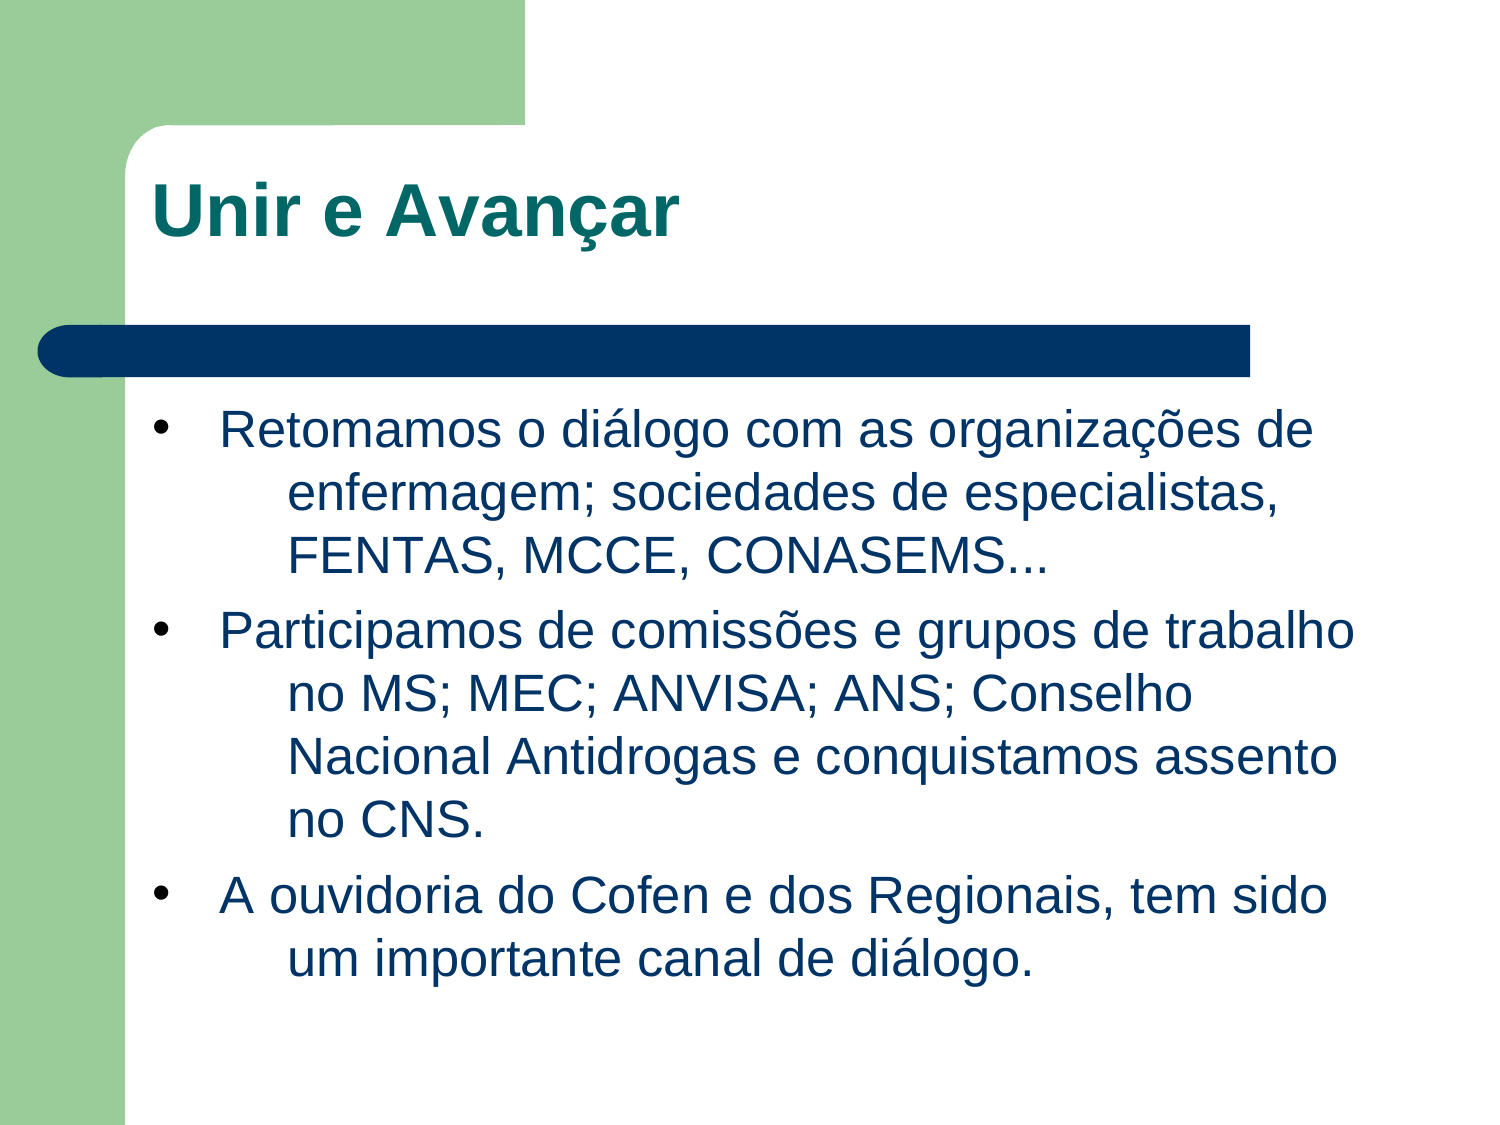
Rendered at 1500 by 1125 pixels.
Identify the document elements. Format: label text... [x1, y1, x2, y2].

list Retomamos o diálogo com as organizações de enfermagem; sociedades de especialistas, FENTAS, MCCE, CONASEMS... Participamos de comissões e grupos de trabalho no MS; MEC; ANVISA; ANS; Conselho Nacional Antidrogas e conquistamos assento no CNS. A ouvidoria do Cofen e dos Regionais, tem sido um importante canal de diálogo. [137, 387, 1400, 1002]
title Unir e Avançar [136, 123, 1414, 301]
